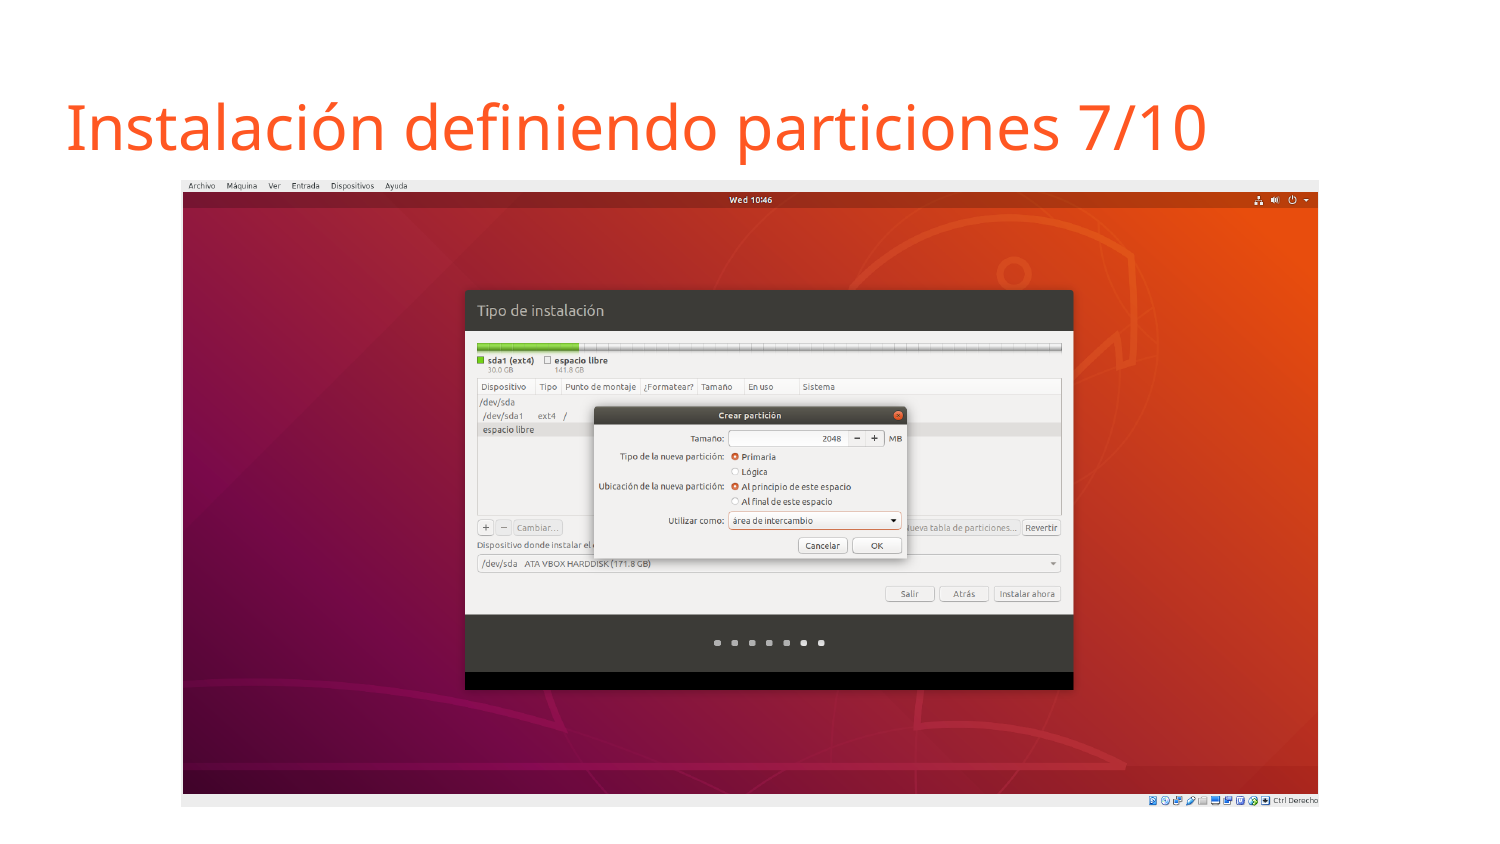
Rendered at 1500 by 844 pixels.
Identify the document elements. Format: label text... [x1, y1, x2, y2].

title Instalación definiendo particiones 7/10 [51, 72, 1449, 167]
picture [181, 180, 1319, 807]
